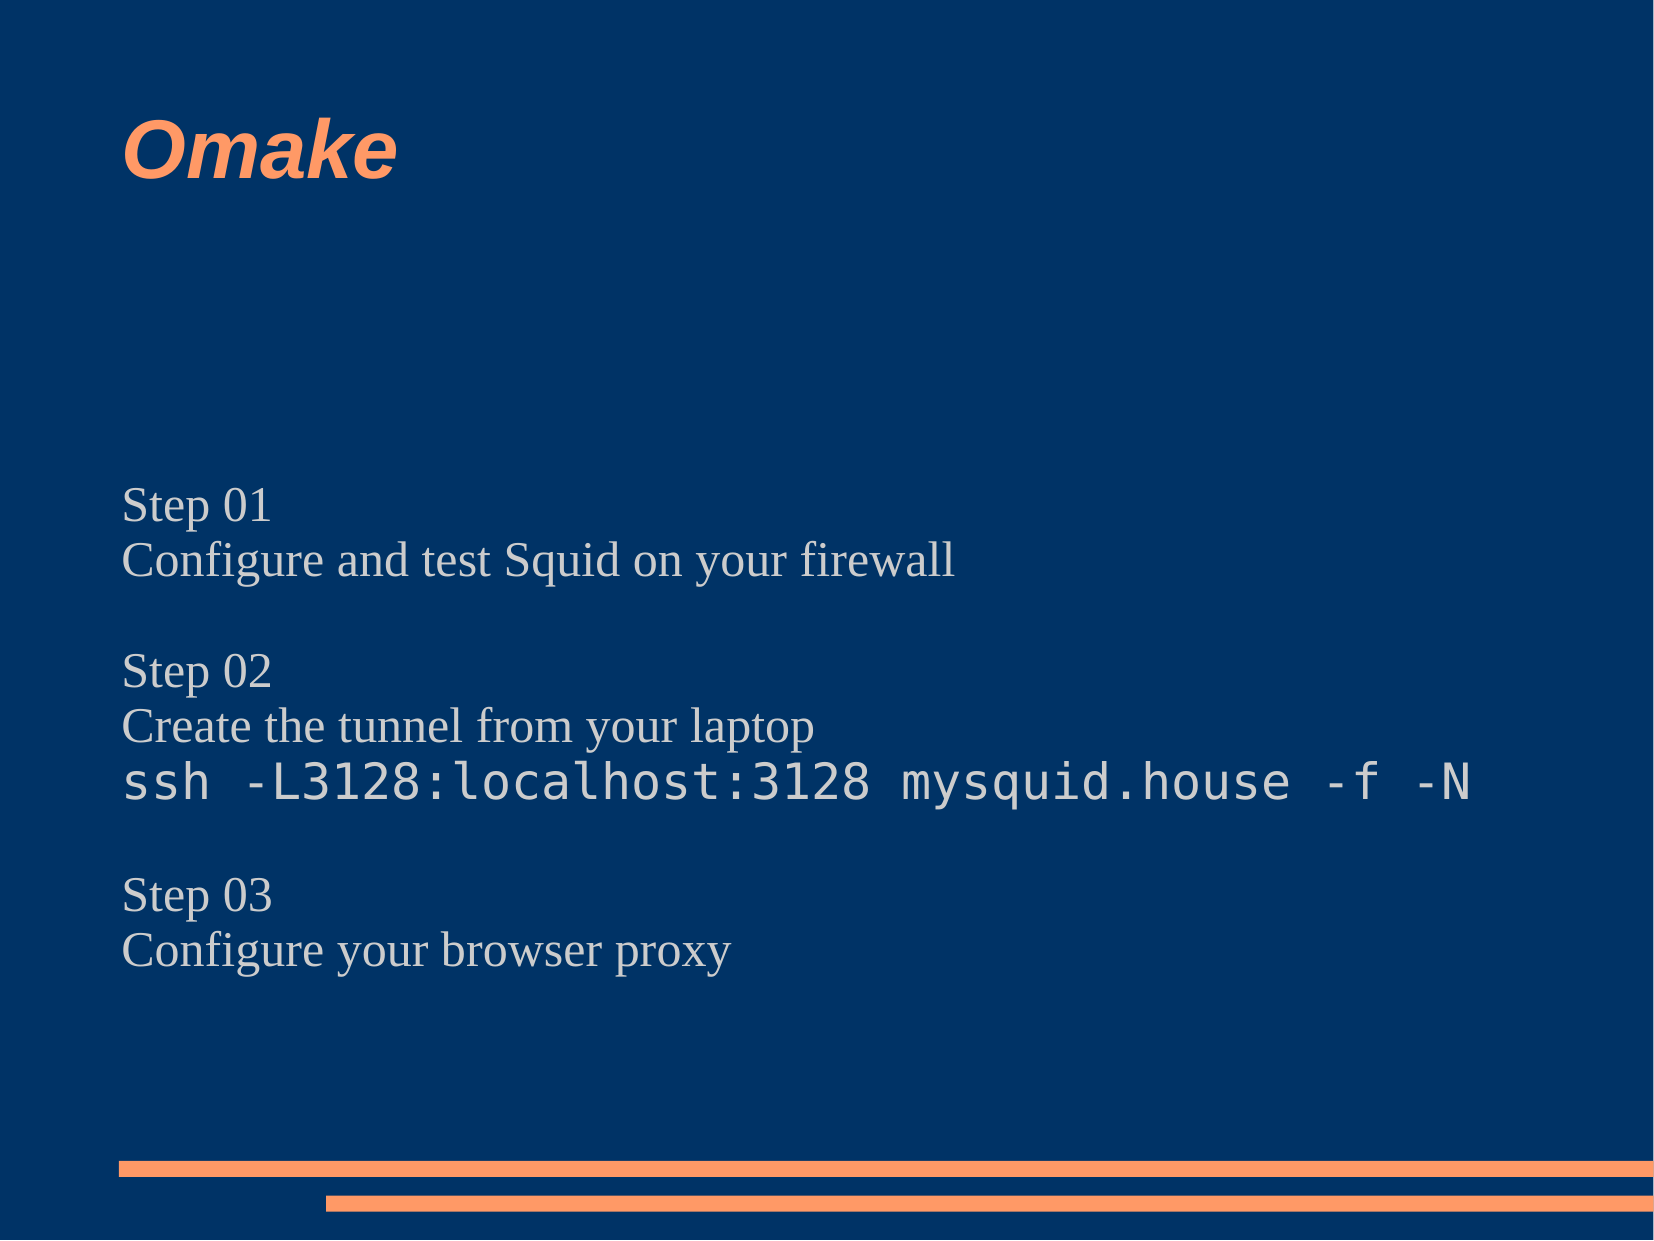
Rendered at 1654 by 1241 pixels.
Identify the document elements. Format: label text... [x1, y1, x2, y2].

subtitle Step 01 Configure and test Squid on your firewall Step 02 Create the tunnel from your laptop ssh -L3128:localhost:3128 mysquid.house -f -N Step 03 Configure your browser proxy [121, 322, 1561, 1133]
title Omake [121, 46, 1534, 254]
